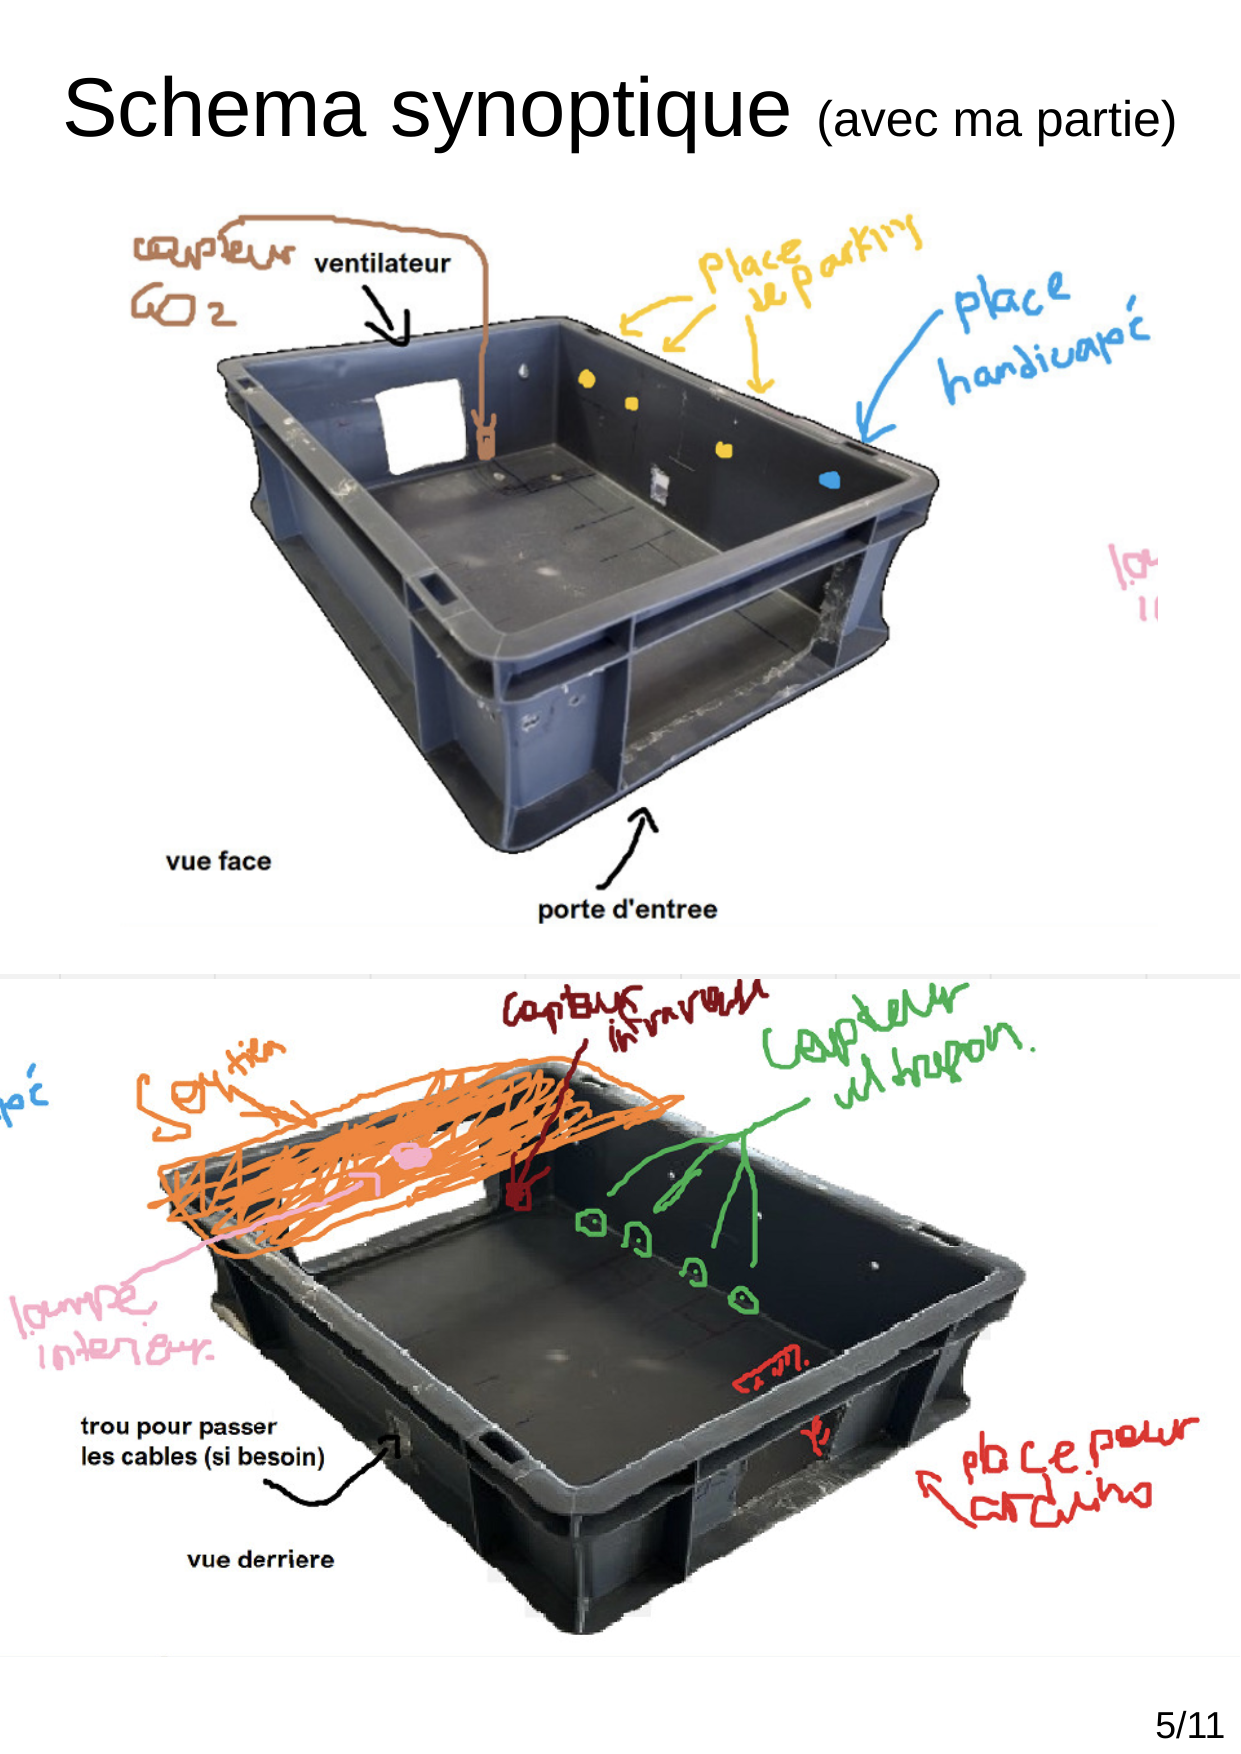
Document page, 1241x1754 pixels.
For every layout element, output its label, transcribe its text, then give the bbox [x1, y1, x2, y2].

title Schema synoptique (avec ma partie) [62, 38, 1179, 177]
picture [0, 974, 1241, 1657]
picture [120, 207, 1158, 927]
text_box 5/11 [1140, 1697, 1241, 1754]
